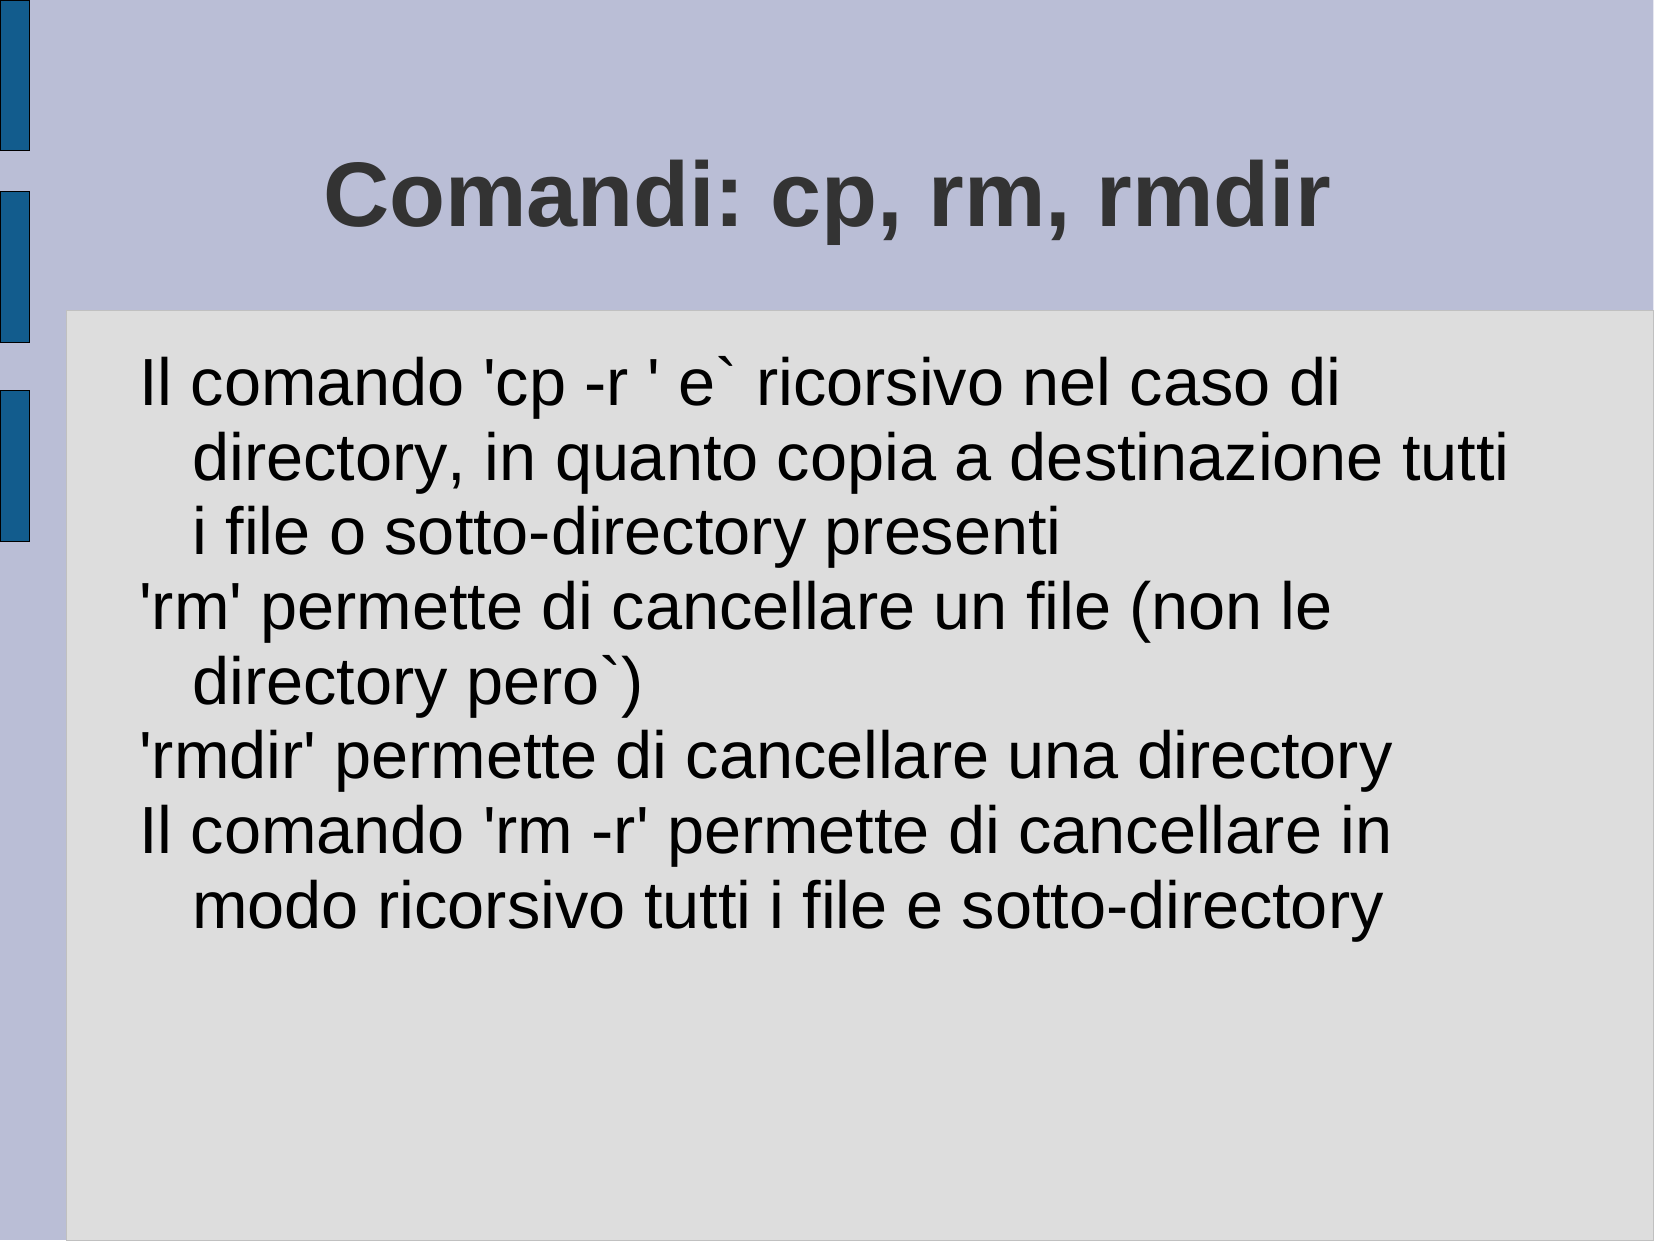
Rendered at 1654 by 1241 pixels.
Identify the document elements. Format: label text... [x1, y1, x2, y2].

list Il comando 'cp -r ' e` ricorsivo nel caso di directory, in quanto copia a destinazione tutti i file o sotto-directory presenti 'rm' permette di cancellare un file (non le directory pero`) 'rmdir' permette di cancellare una directory Il comando 'rm -r' permette di cancellare in modo ricorsivo tutti i file e sotto-directory [121, 344, 1534, 1201]
title Comandi: cp, rm, rmdir [121, 91, 1534, 299]
